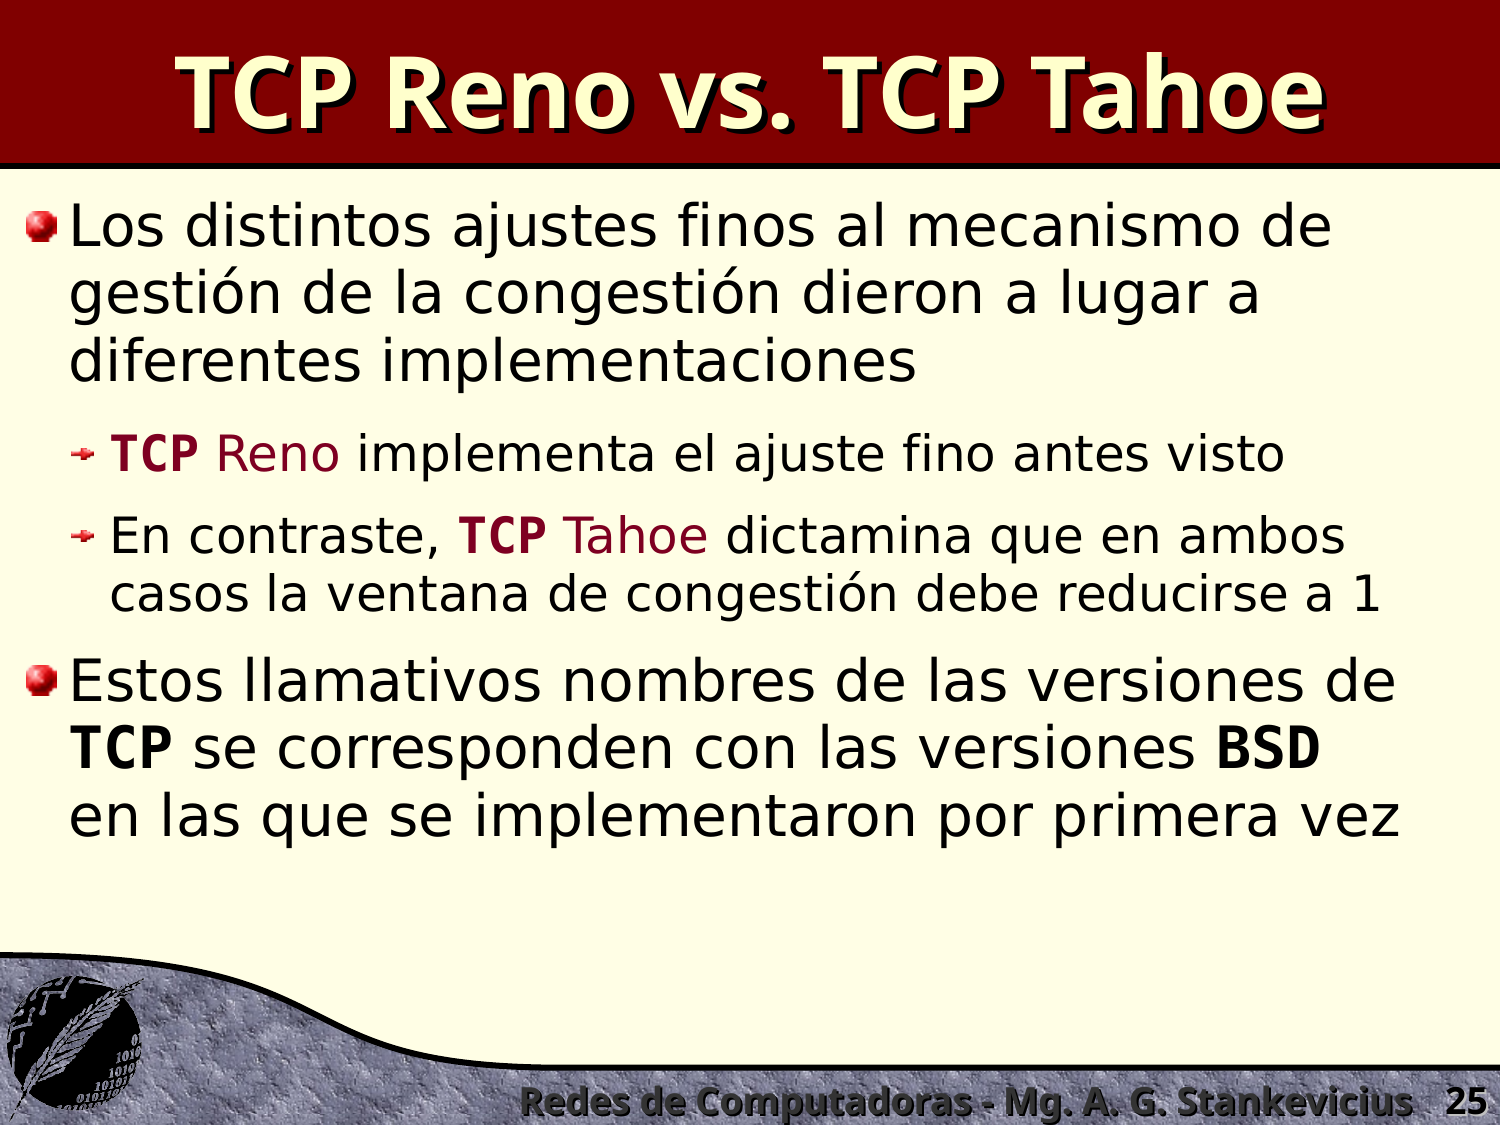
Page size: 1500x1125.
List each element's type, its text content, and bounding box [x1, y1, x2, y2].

list Los distintos ajustes finos al mecanismo de gestión de la congestión dieron a lugar a diferentes implementaciones TCP Reno implementa el ajuste fino antes visto En contraste, TCP Tahoe dictamina que en ambos casos la ventana de congestión debe reducirse a 1 Estos llamativos nombres de las versiones de TCP se corresponden con las versiones BSD en las que se implementaron por primera vez [11, 192, 1486, 851]
picture [1047, 1100, 1054, 1110]
picture [0, 959, 1500, 1125]
picture [790, 1100, 795, 1110]
title TCP Reno vs. TCP Tahoe [15, 5, 1485, 160]
